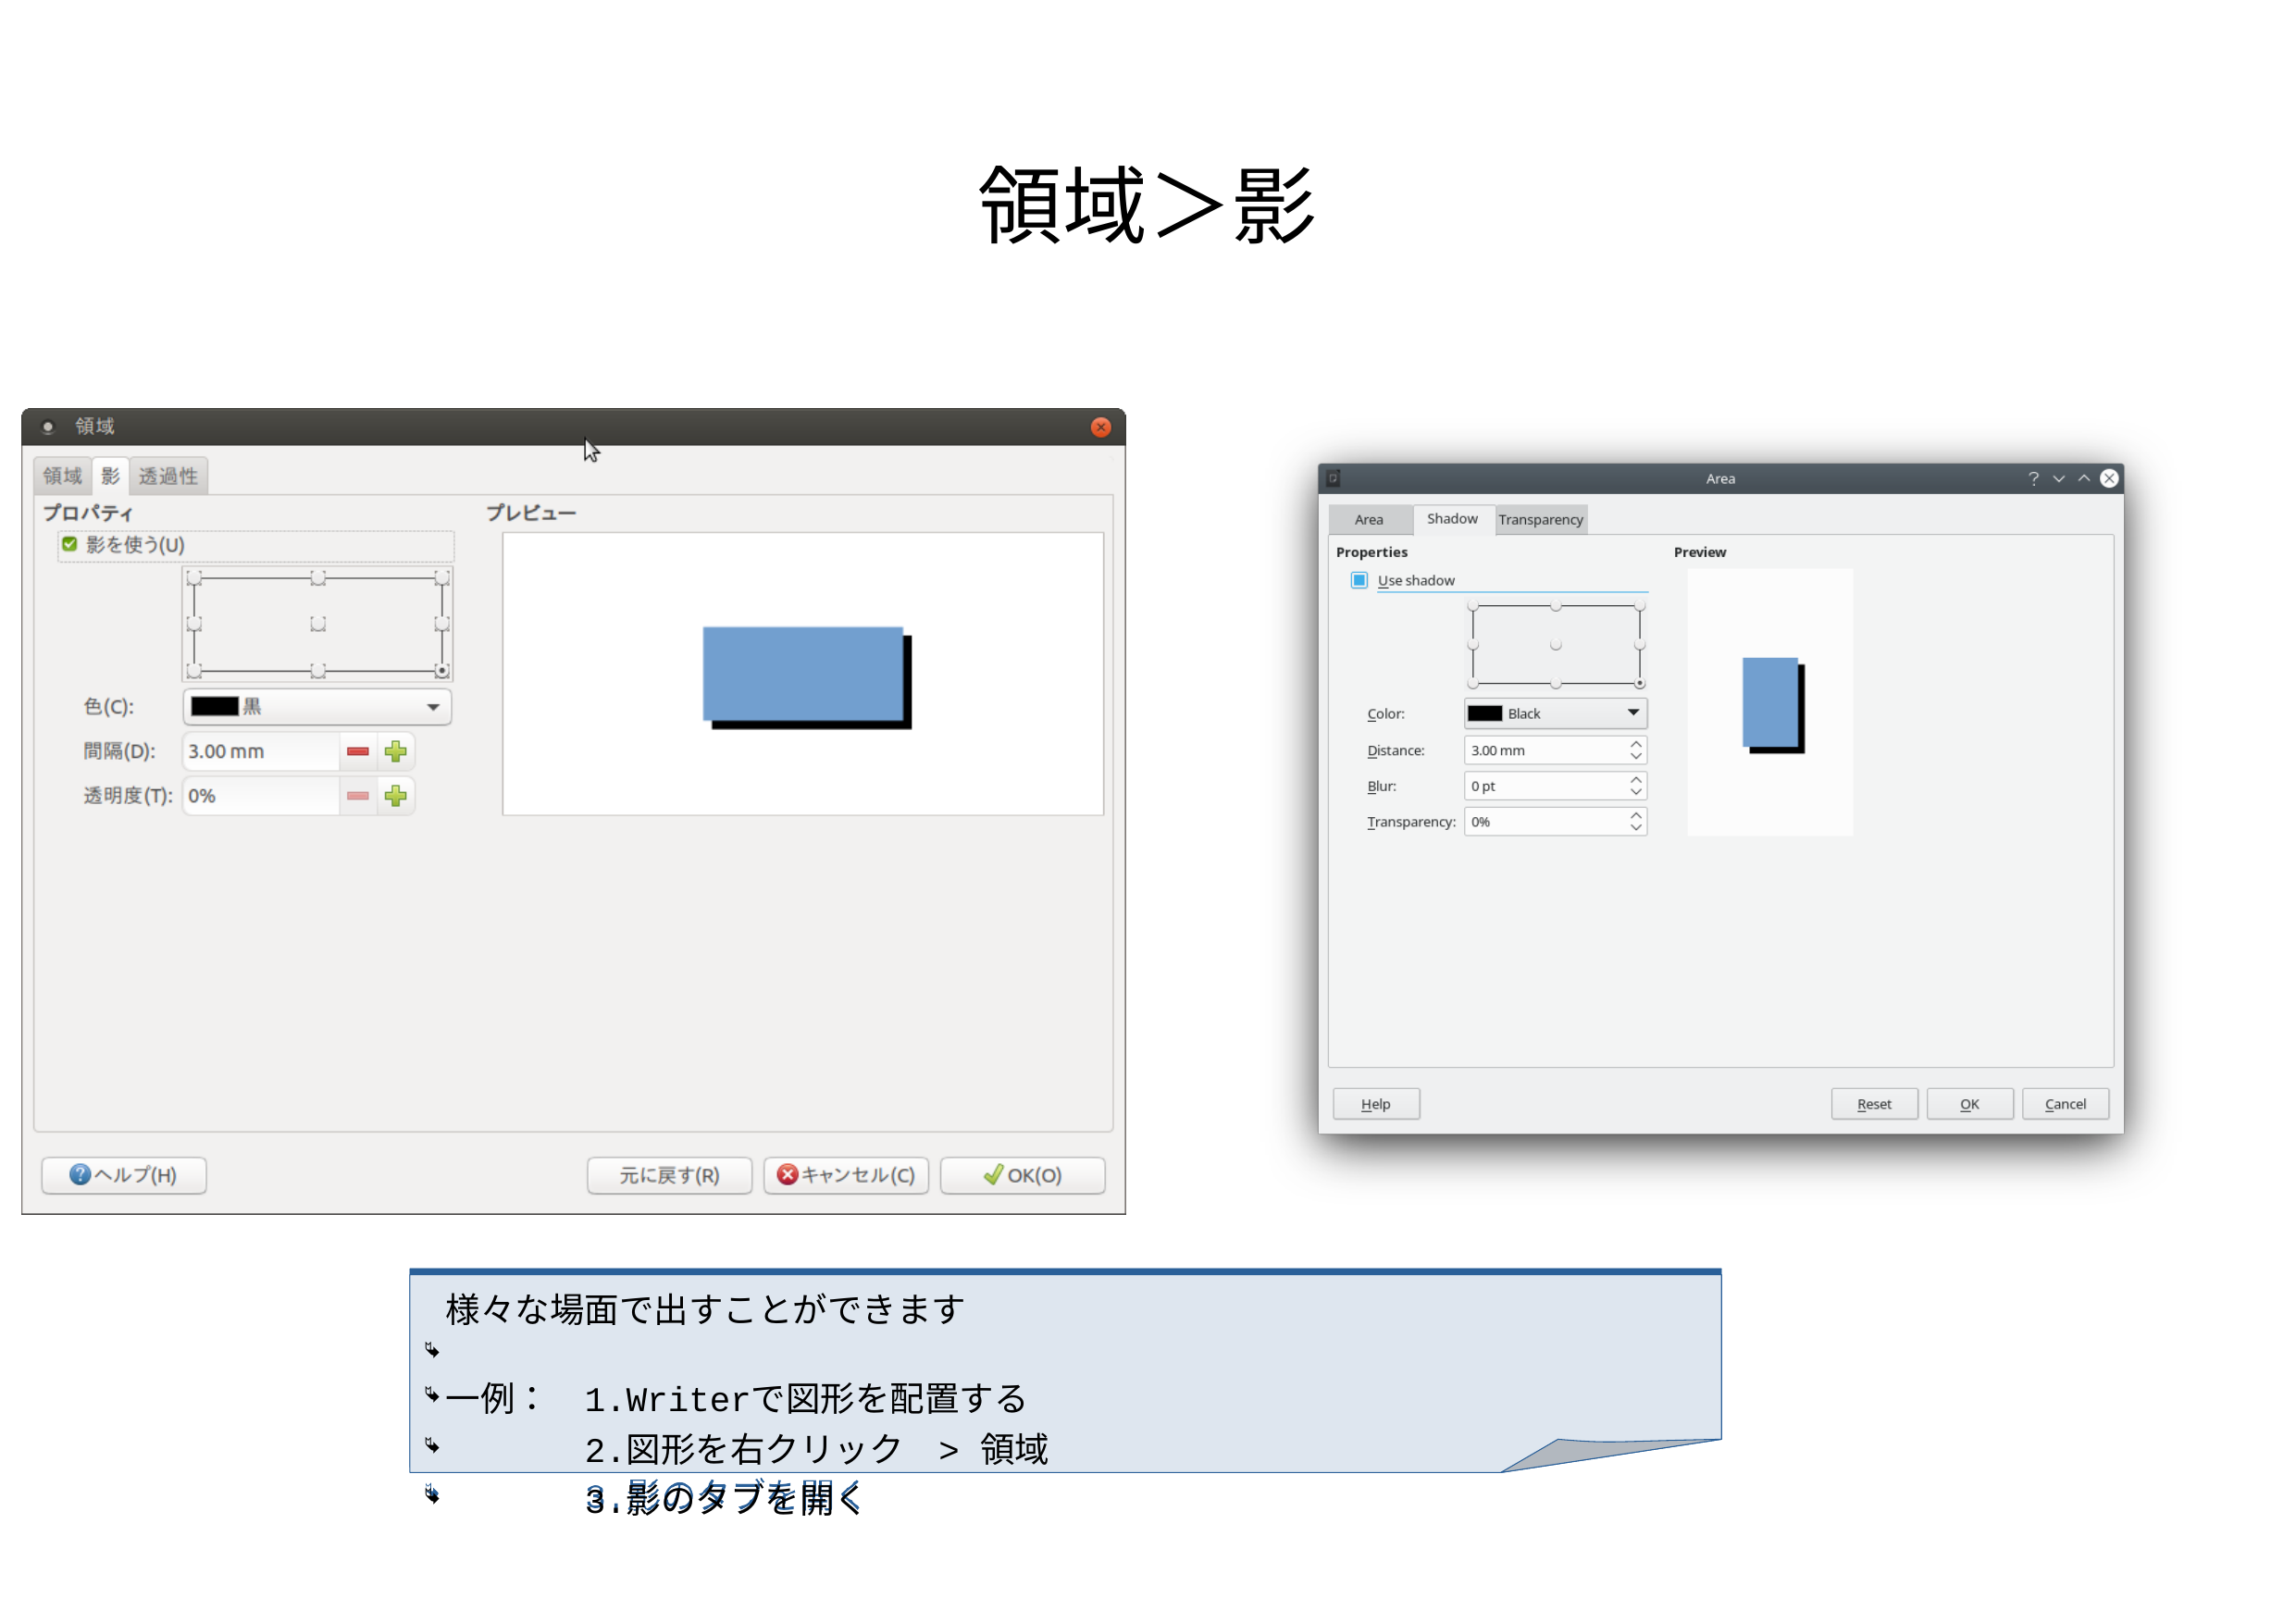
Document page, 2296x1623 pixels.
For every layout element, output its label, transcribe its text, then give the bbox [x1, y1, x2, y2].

picture [1250, 408, 2192, 1215]
text_box 様々な場面で出すことができます 一例： 1.Writerで図形を配置する 2.図形を右クリック > 領域 3.影のタブを開く [409, 1274, 1722, 1473]
picture [21, 408, 1126, 1215]
title 領域＞影 [115, 64, 2181, 336]
